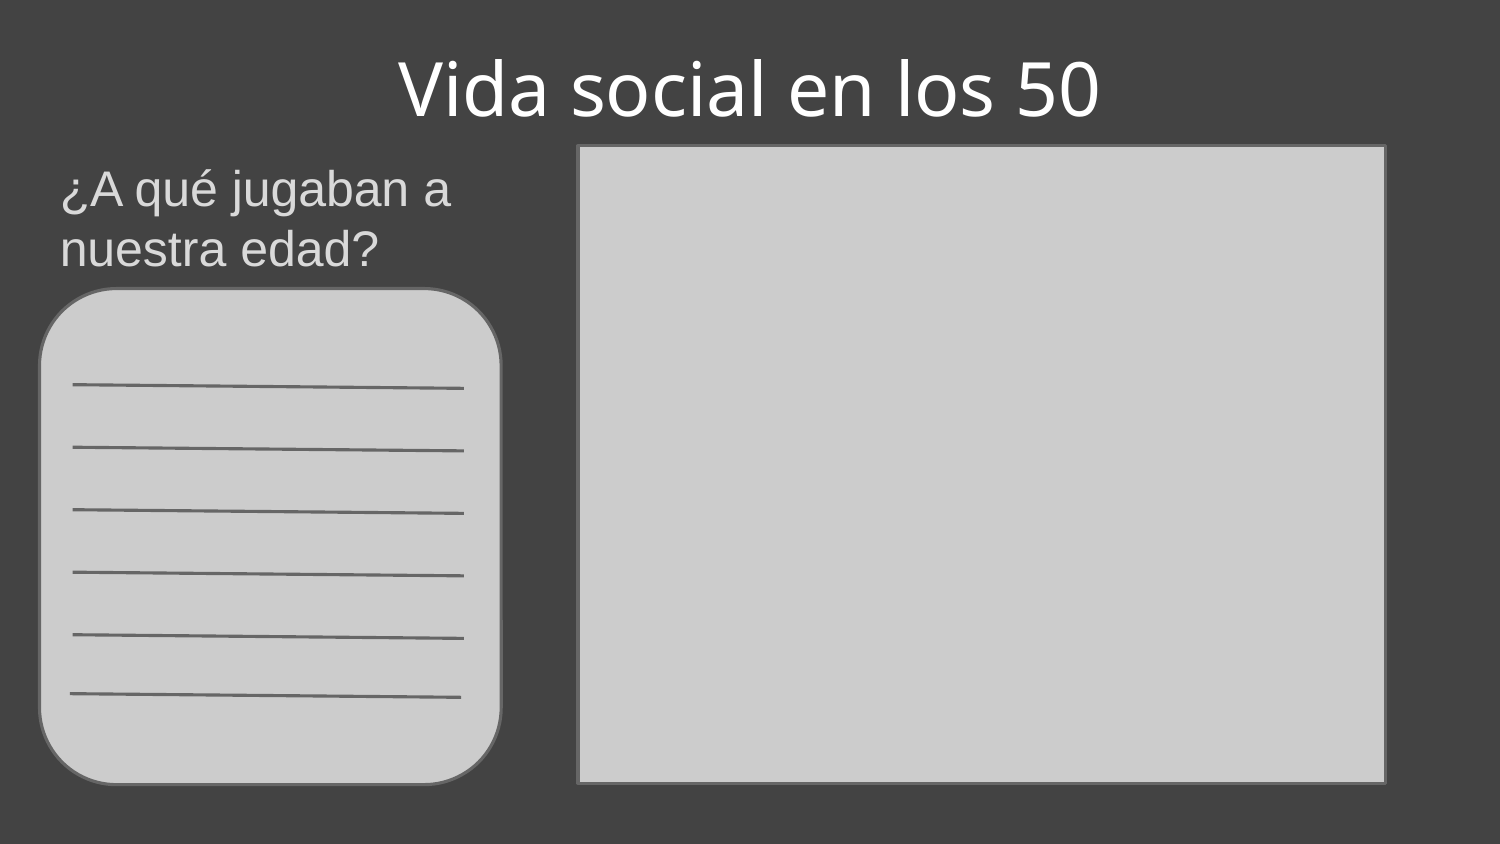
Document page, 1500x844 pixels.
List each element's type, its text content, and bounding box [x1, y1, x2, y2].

text_box ¿A qué jugaban a nuestra edad? [44, 114, 588, 318]
text_box Vida social en los 50 [58, 26, 1442, 130]
text_box [577, 145, 1386, 784]
text_box [39, 288, 502, 785]
